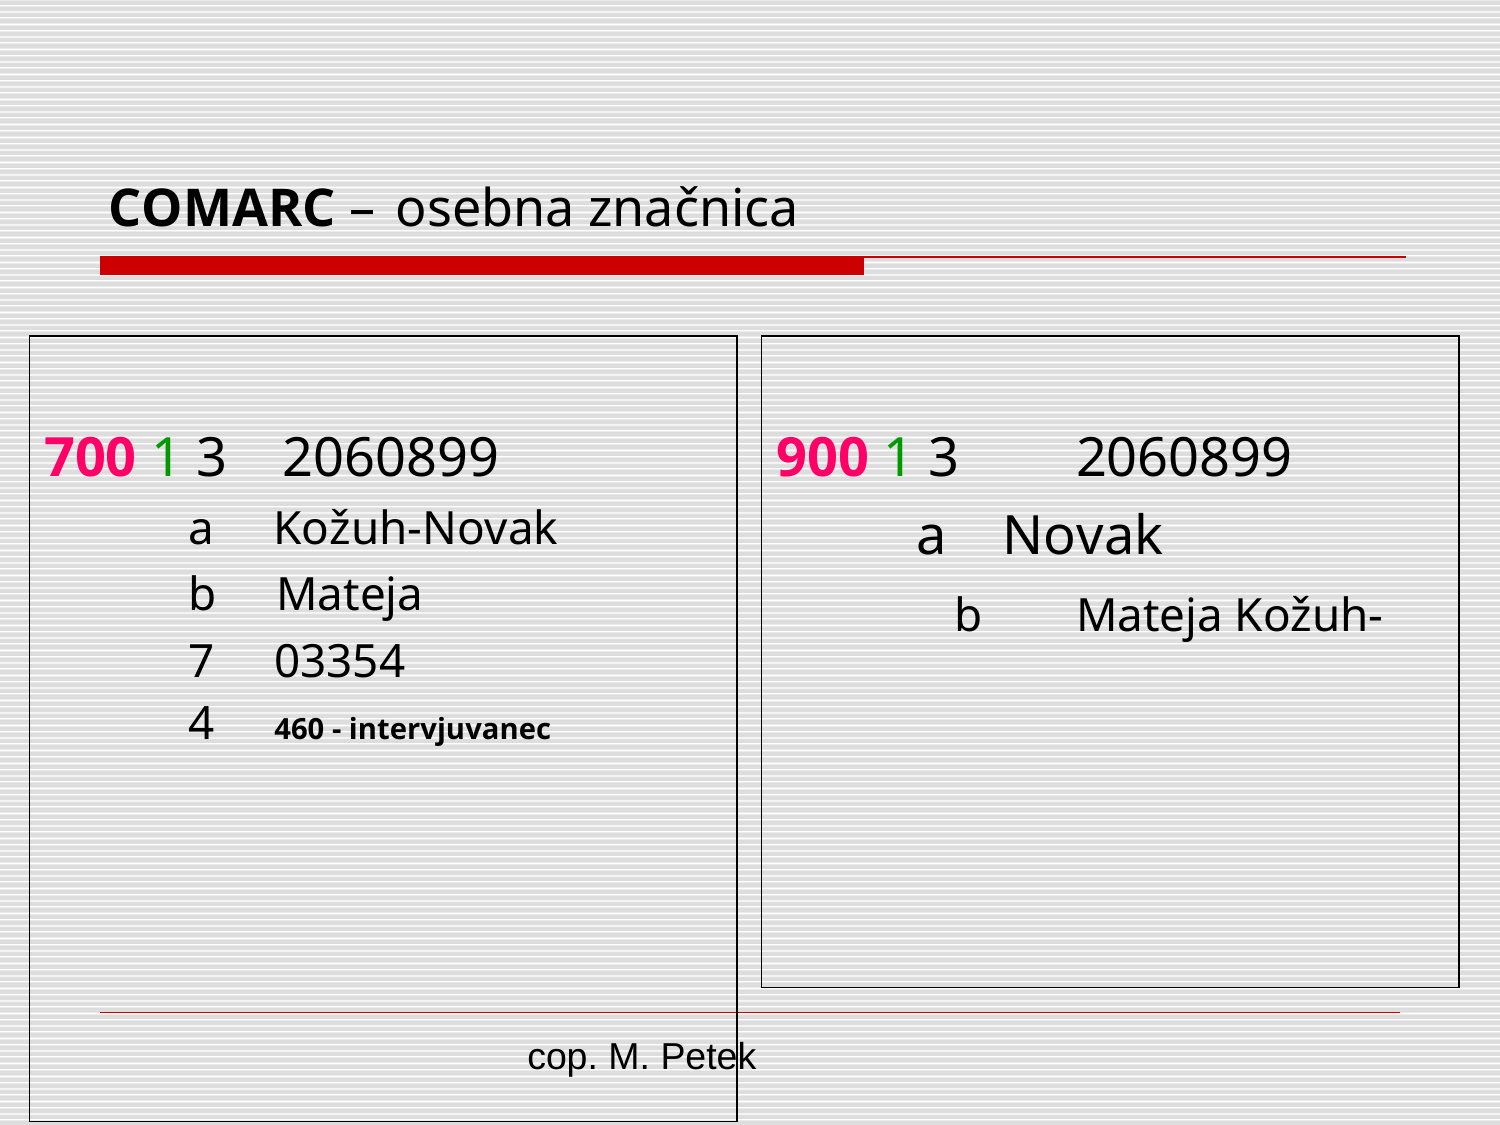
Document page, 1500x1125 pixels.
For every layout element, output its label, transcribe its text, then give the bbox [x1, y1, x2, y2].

list 900 1 3 2060899 a Novak b Mateja Kožuh- [761, 335, 1459, 988]
list 700 1 3 2060899 a Kožuh-Novak b Mateja 7 03354 4 460 - intervjuvanec [29, 335, 738, 1122]
title COMARC – osebna značnica [94, 49, 1407, 250]
picture [0, 0, 1500, 1125]
